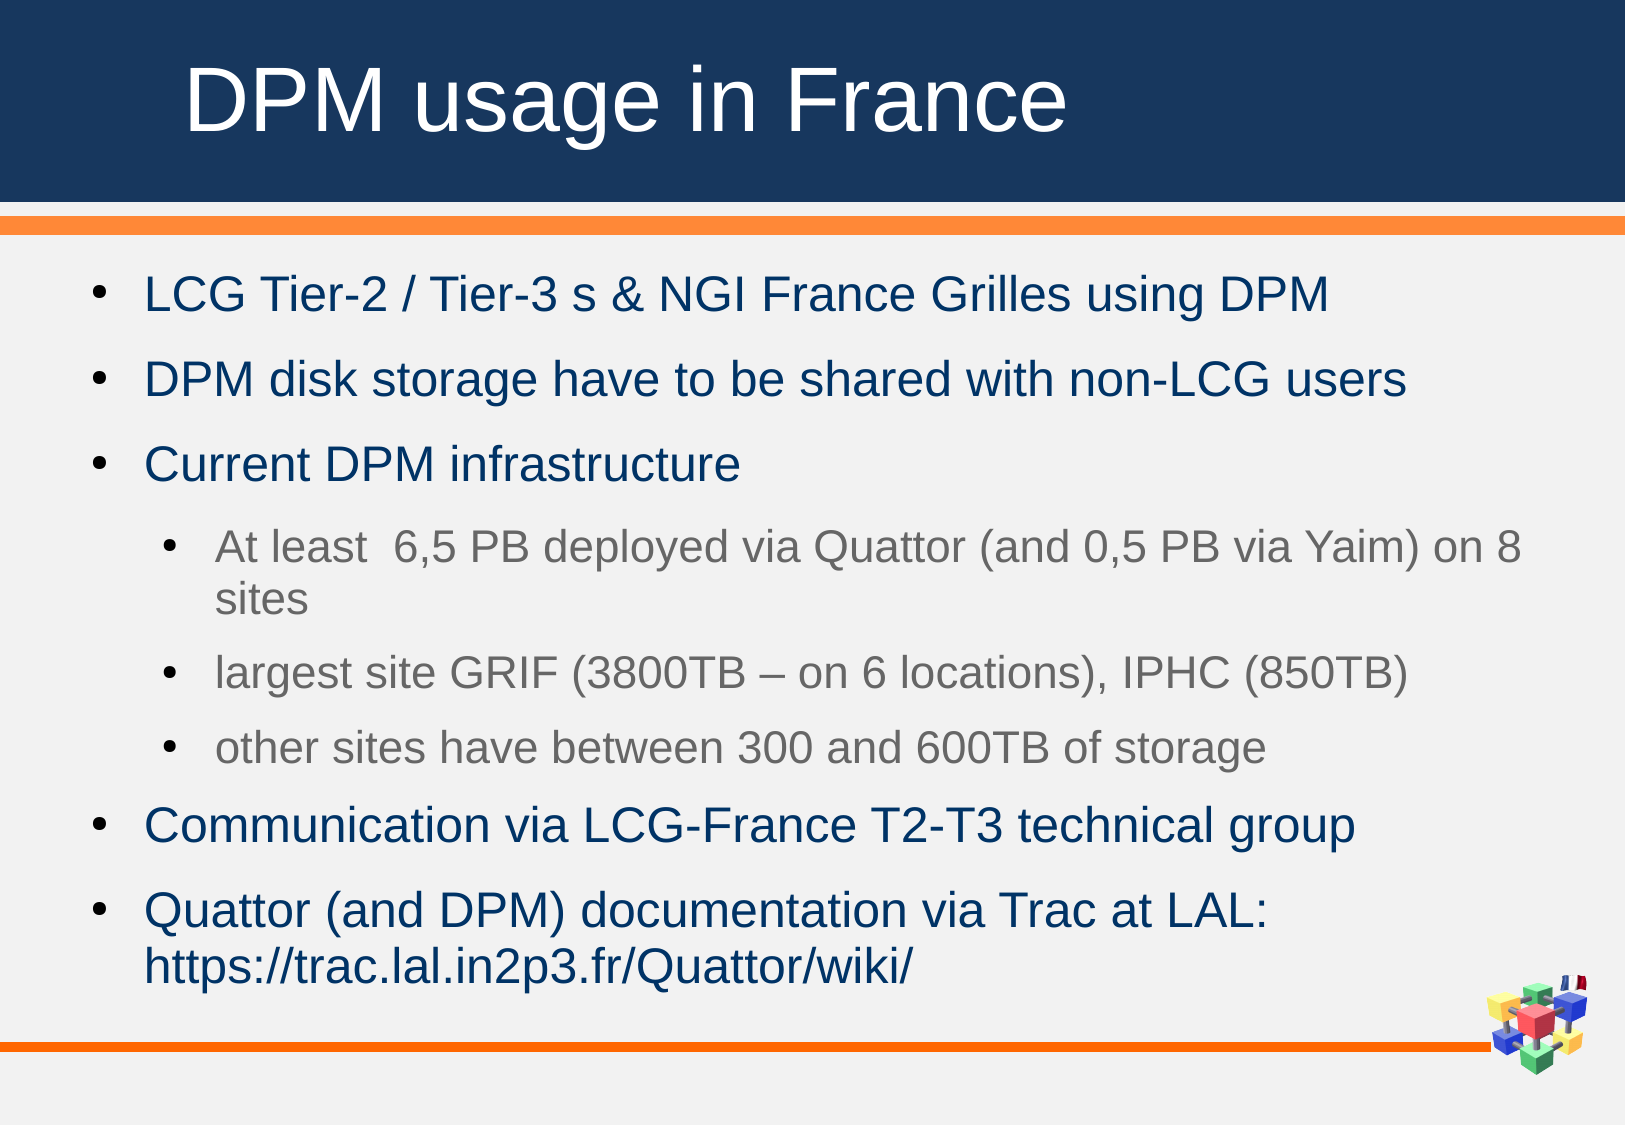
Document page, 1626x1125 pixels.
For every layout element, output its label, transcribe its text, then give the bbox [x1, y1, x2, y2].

picture [1476, 974, 1595, 1076]
title DPM usage in France [183, 22, 1565, 178]
list LCG Tier-2 / Tier-3 s & NGI France Grilles using DPM DPM disk storage have to be shared with non-LCG users Current DPM infrastructure At least 6,5 PB deployed via Quattor (and 0,5 PB via Yaim) on 8 sites largest site GRIF (3800TB – on 6 locations), IPHC (850TB) other sites have between 300 and 600TB of storage Communication via LCG-France T2-T3 technical group Quattor (and DPM) documentation via Trac at LAL: https://trac.lal.in2p3.fr/Quattor/wiki/ [72, 265, 1536, 1009]
